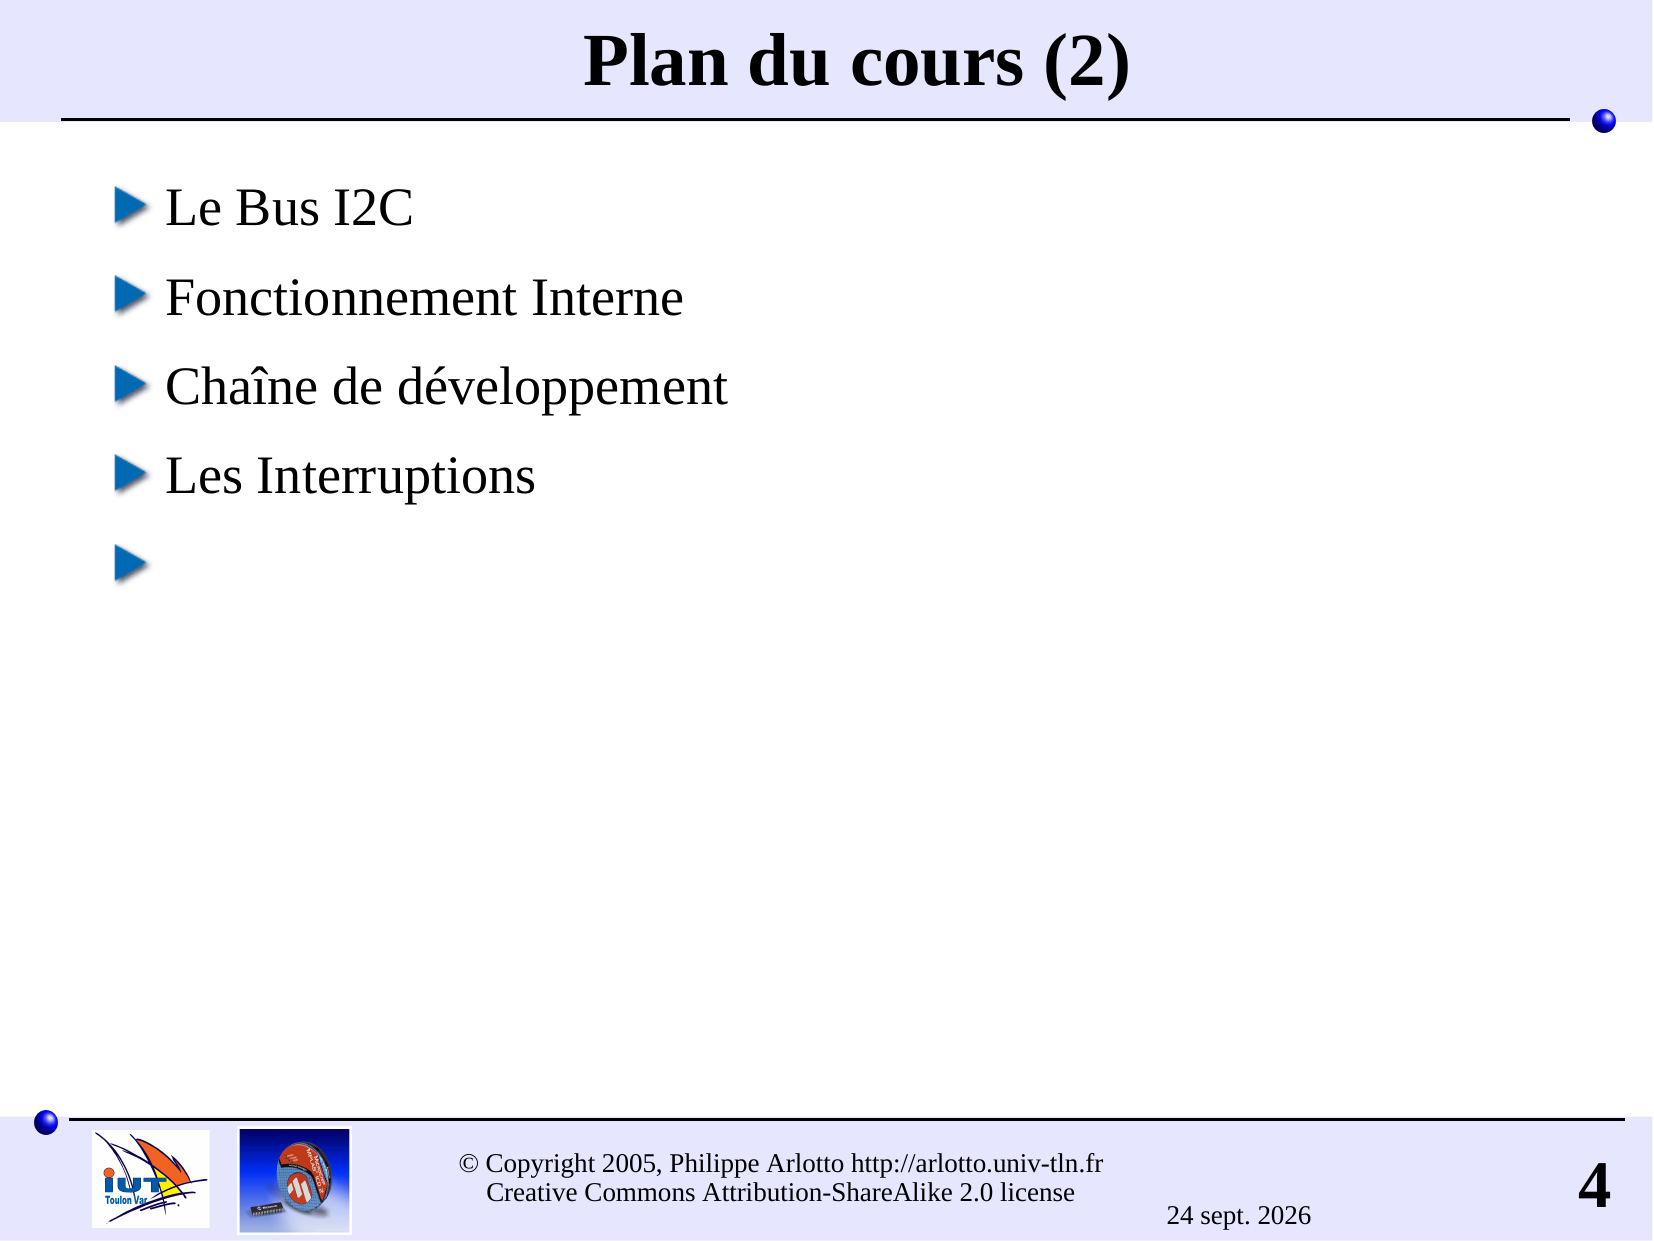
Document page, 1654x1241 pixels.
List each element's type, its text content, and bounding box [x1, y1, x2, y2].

list Le Bus I2C Fonctionnement Interne Chaîne de développement Les Interruptions [94, 177, 1506, 1028]
title Plan du cours (2) [95, 11, 1585, 110]
picture [237, 1126, 352, 1235]
